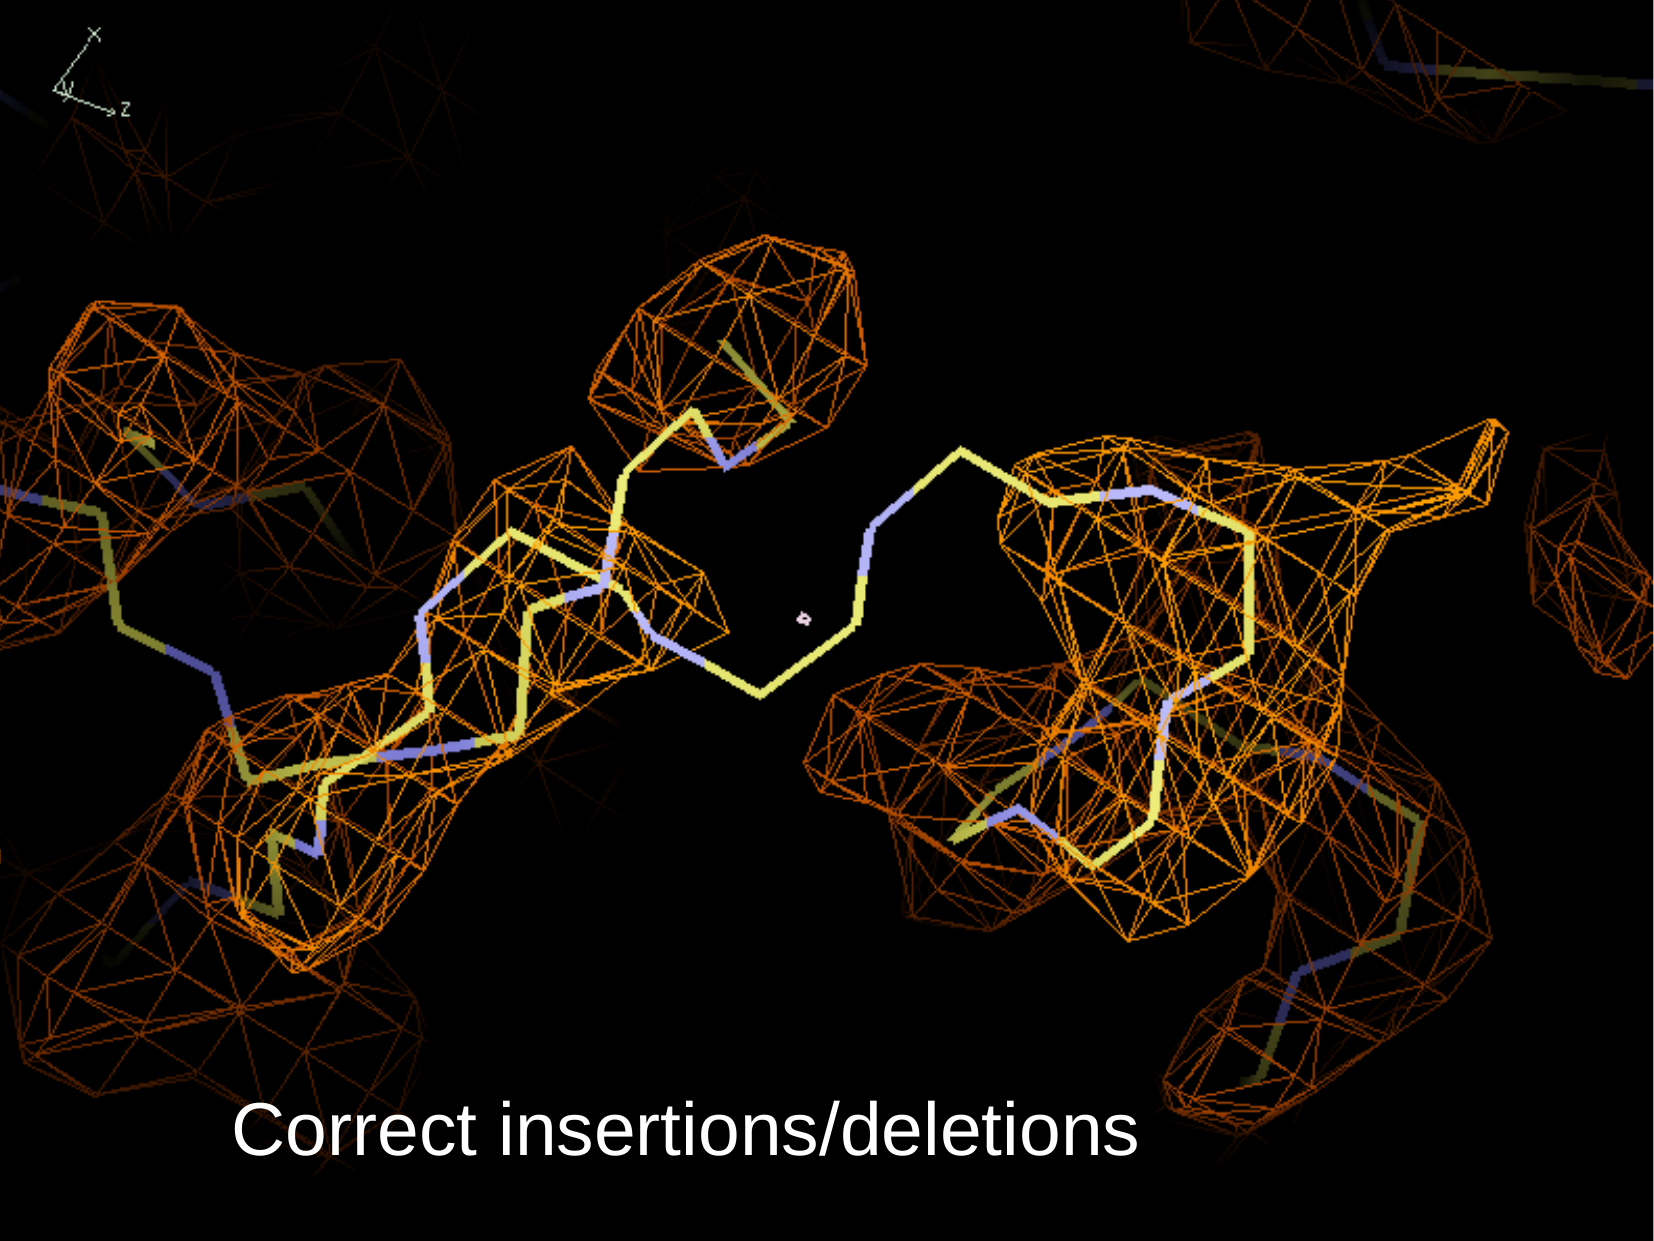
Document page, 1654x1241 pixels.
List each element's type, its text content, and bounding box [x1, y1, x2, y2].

text_box Correct insertions/deletions [231, 1087, 1142, 1181]
picture [0, 0, 1654, 1241]
